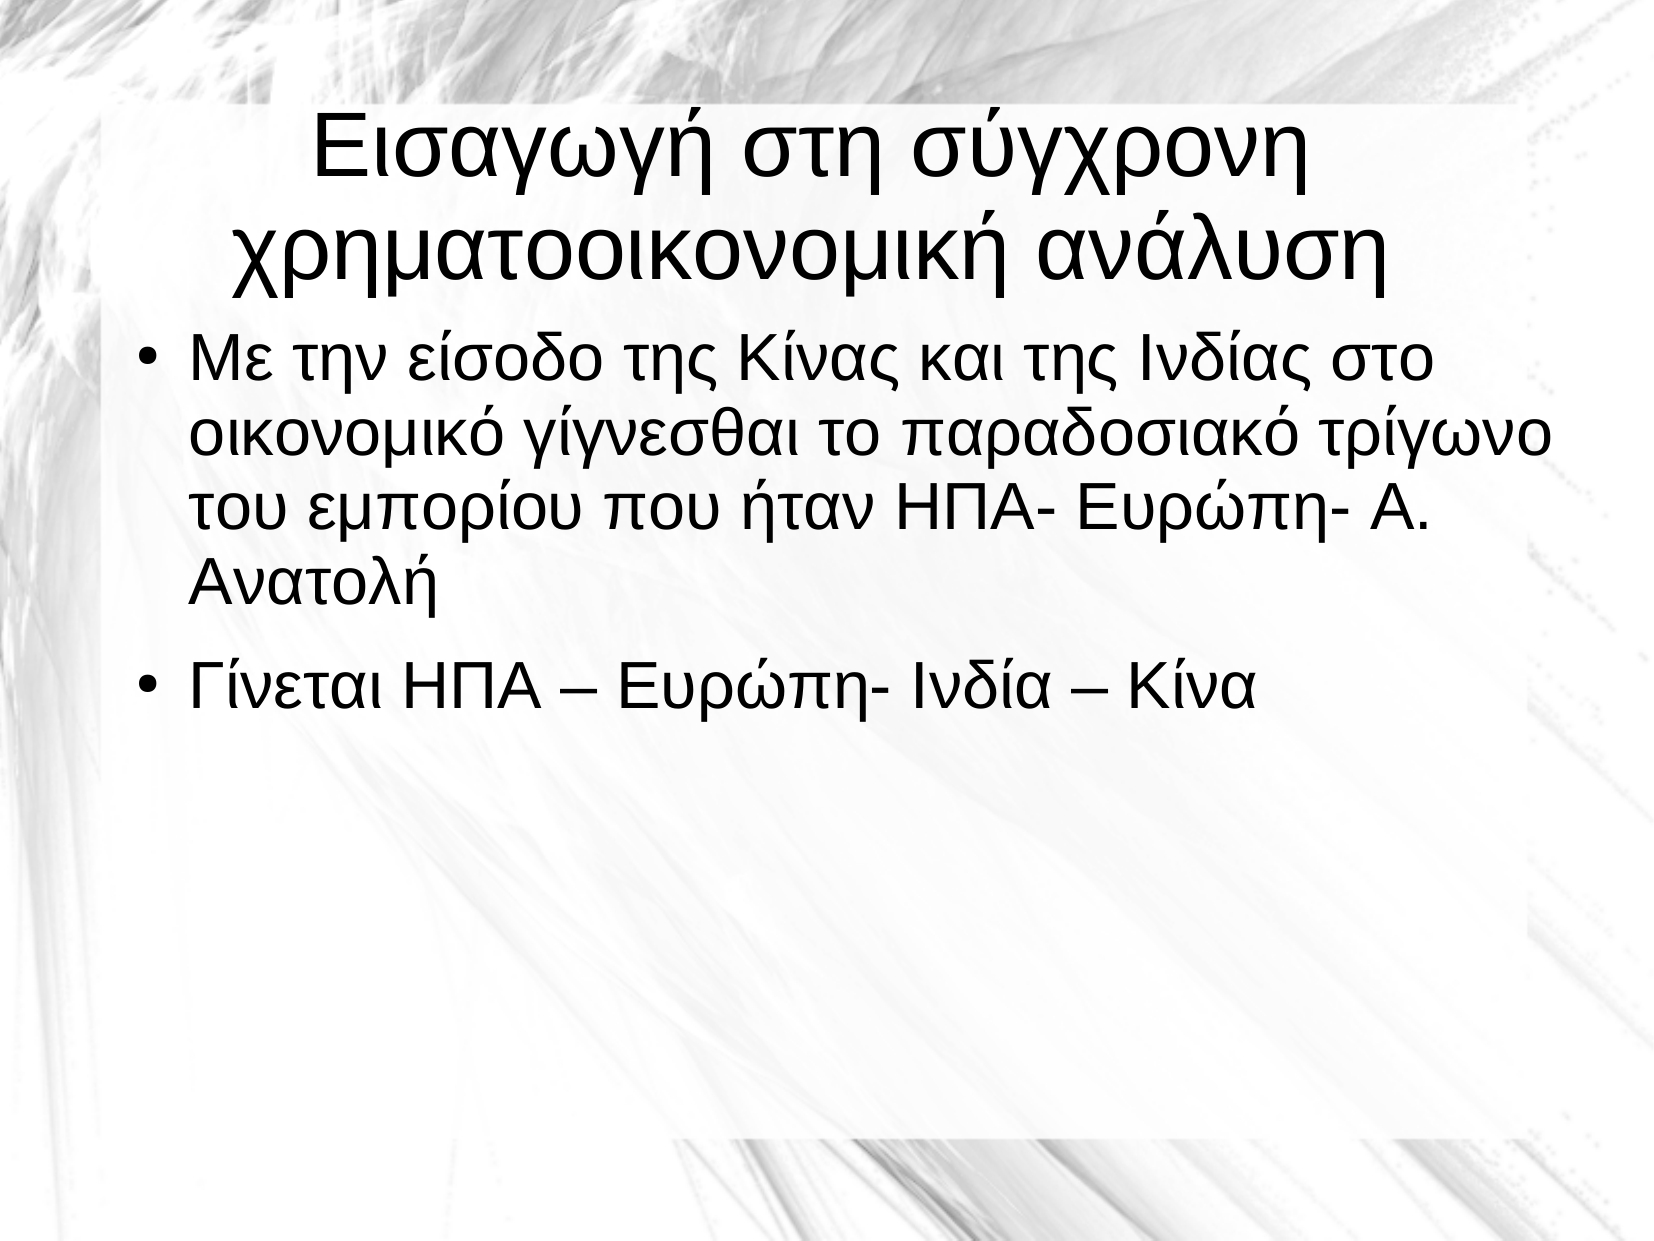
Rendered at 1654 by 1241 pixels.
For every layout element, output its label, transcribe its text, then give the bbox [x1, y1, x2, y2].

list Με την είσοδο της Κίνας και της Ινδίας στο οικονομικό γίγνεσθαι το παραδοσιακό τρίγωνο του εμπορίου που ήταν ΗΠΑ- Ευρώπη- Α. Ανατολή Γίνεται ΗΠΑ – Ευρώπη- Ινδία – Κίνα [118, 319, 1571, 931]
title Εισαγωγή στη σύγχρονη χρηματοοικονομική ανάλυση [118, 93, 1506, 299]
picture [0, 0, 1654, 1241]
